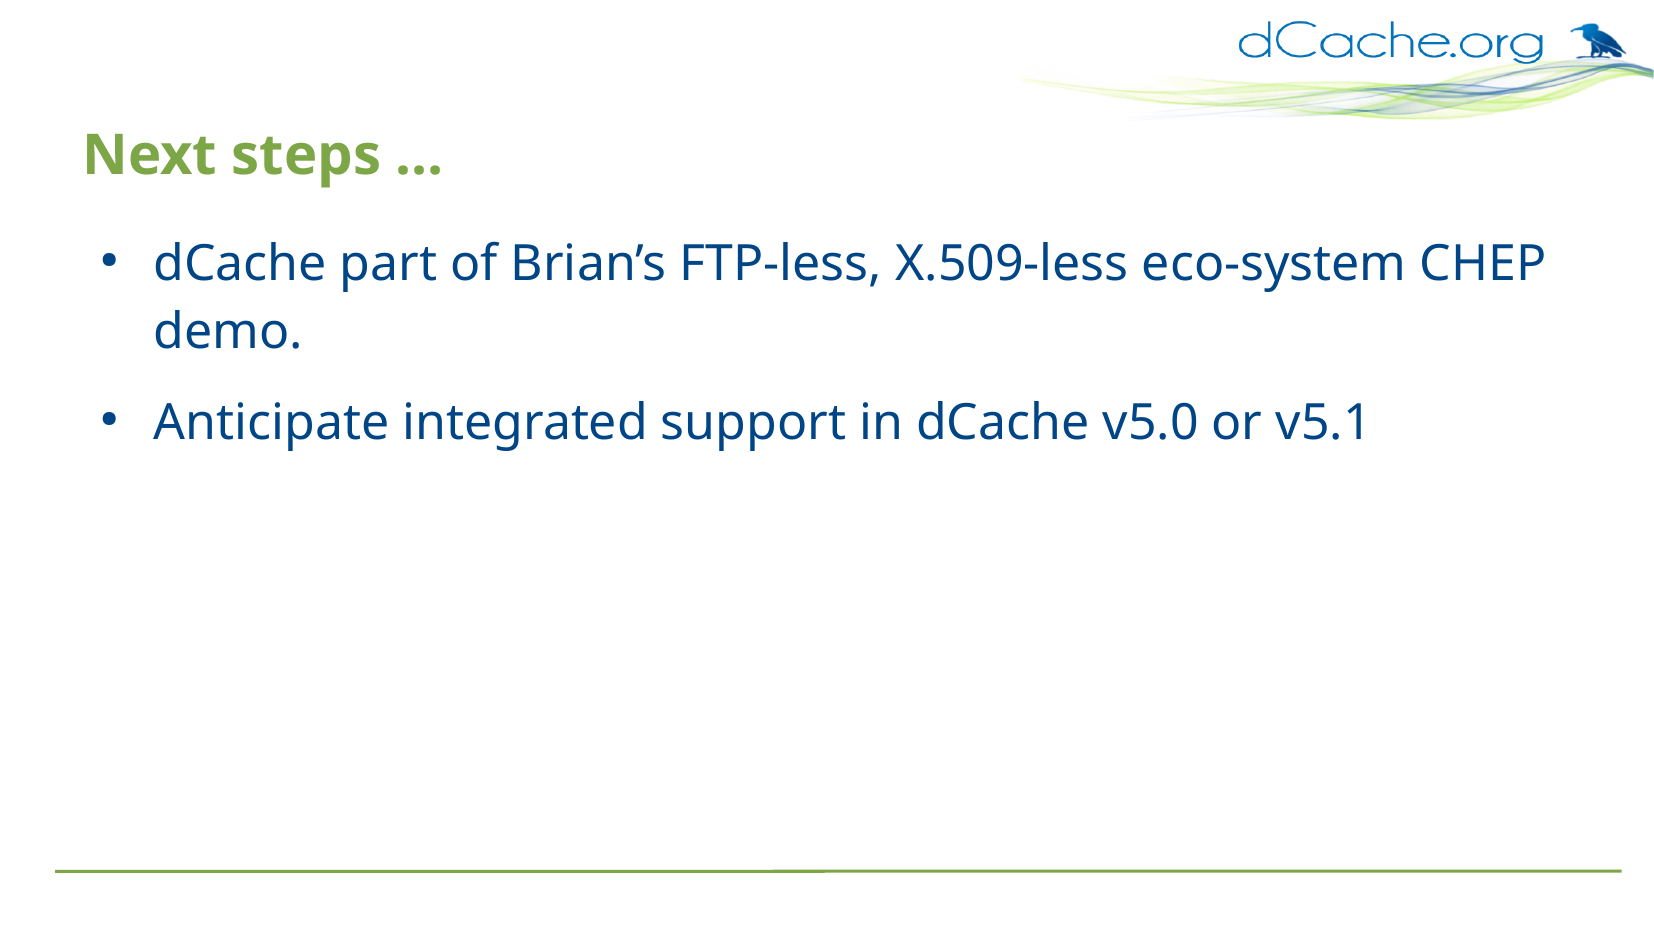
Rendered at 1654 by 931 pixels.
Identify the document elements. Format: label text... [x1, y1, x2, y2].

title Next steps … [82, 116, 1605, 189]
list dCache part of Brian’s FTP-less, X.509-less eco-system CHEP demo. Anticipate integrated support in dCache v5.0 or v5.1 [82, 227, 1571, 767]
picture [956, 12, 1654, 127]
